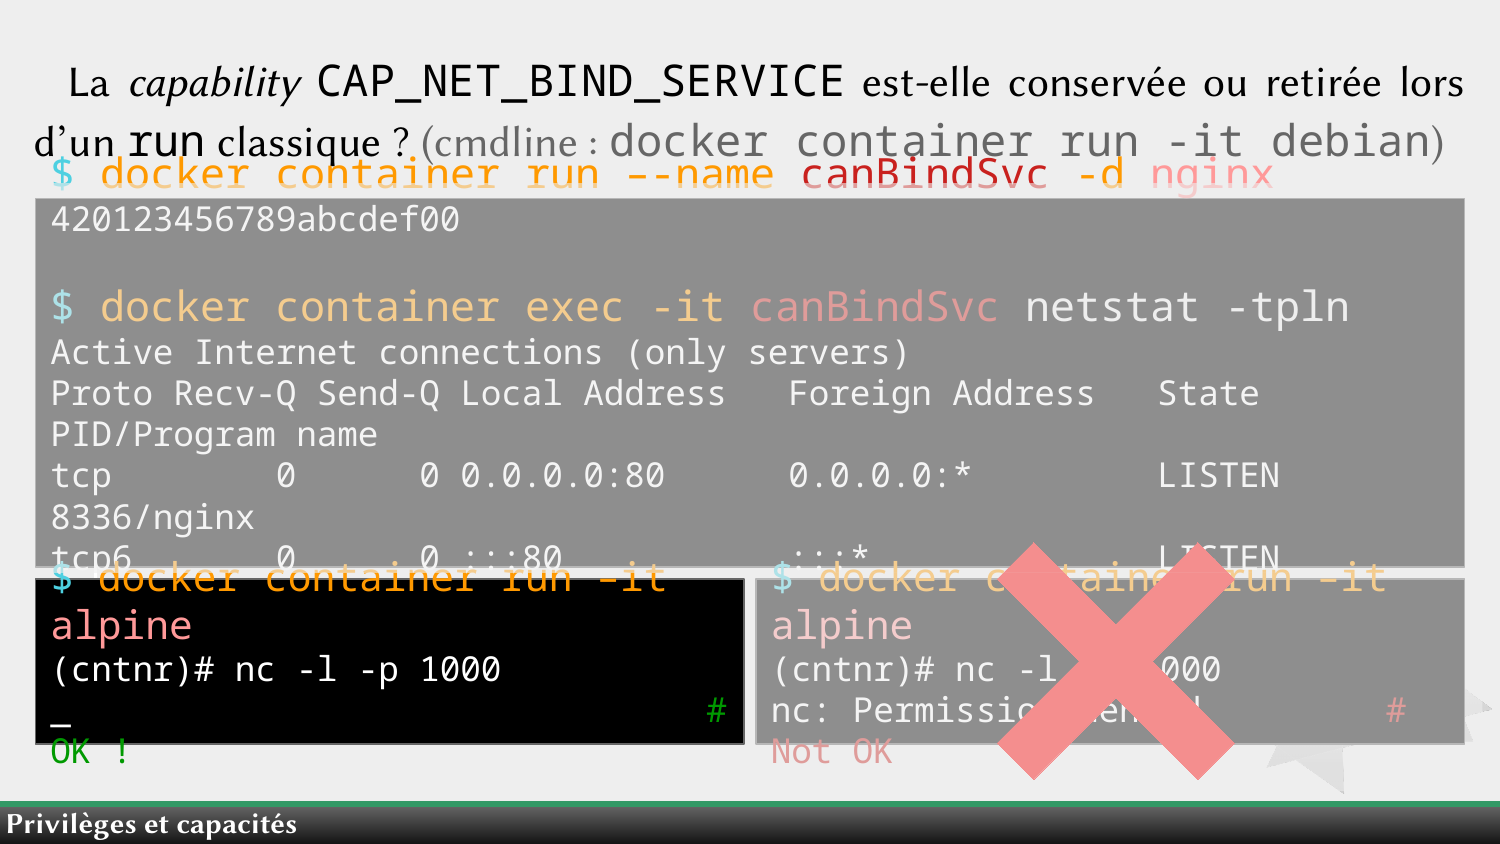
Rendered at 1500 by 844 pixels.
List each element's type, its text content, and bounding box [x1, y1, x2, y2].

picture [1187, 587, 1492, 794]
list La capability CAP_NET_BIND_SERVICE est-elle conservée ou retirée lors d’un run classique ? (cmdline : docker container run -it debian) [33, 29, 1467, 183]
title Privilèges et capacités [5, 801, 1075, 844]
text_box [11, 183, 1489, 792]
text_box $ docker container run –it alpine (cntnr)# nc -l -p 1000 _ # OK ! [35, 578, 745, 745]
